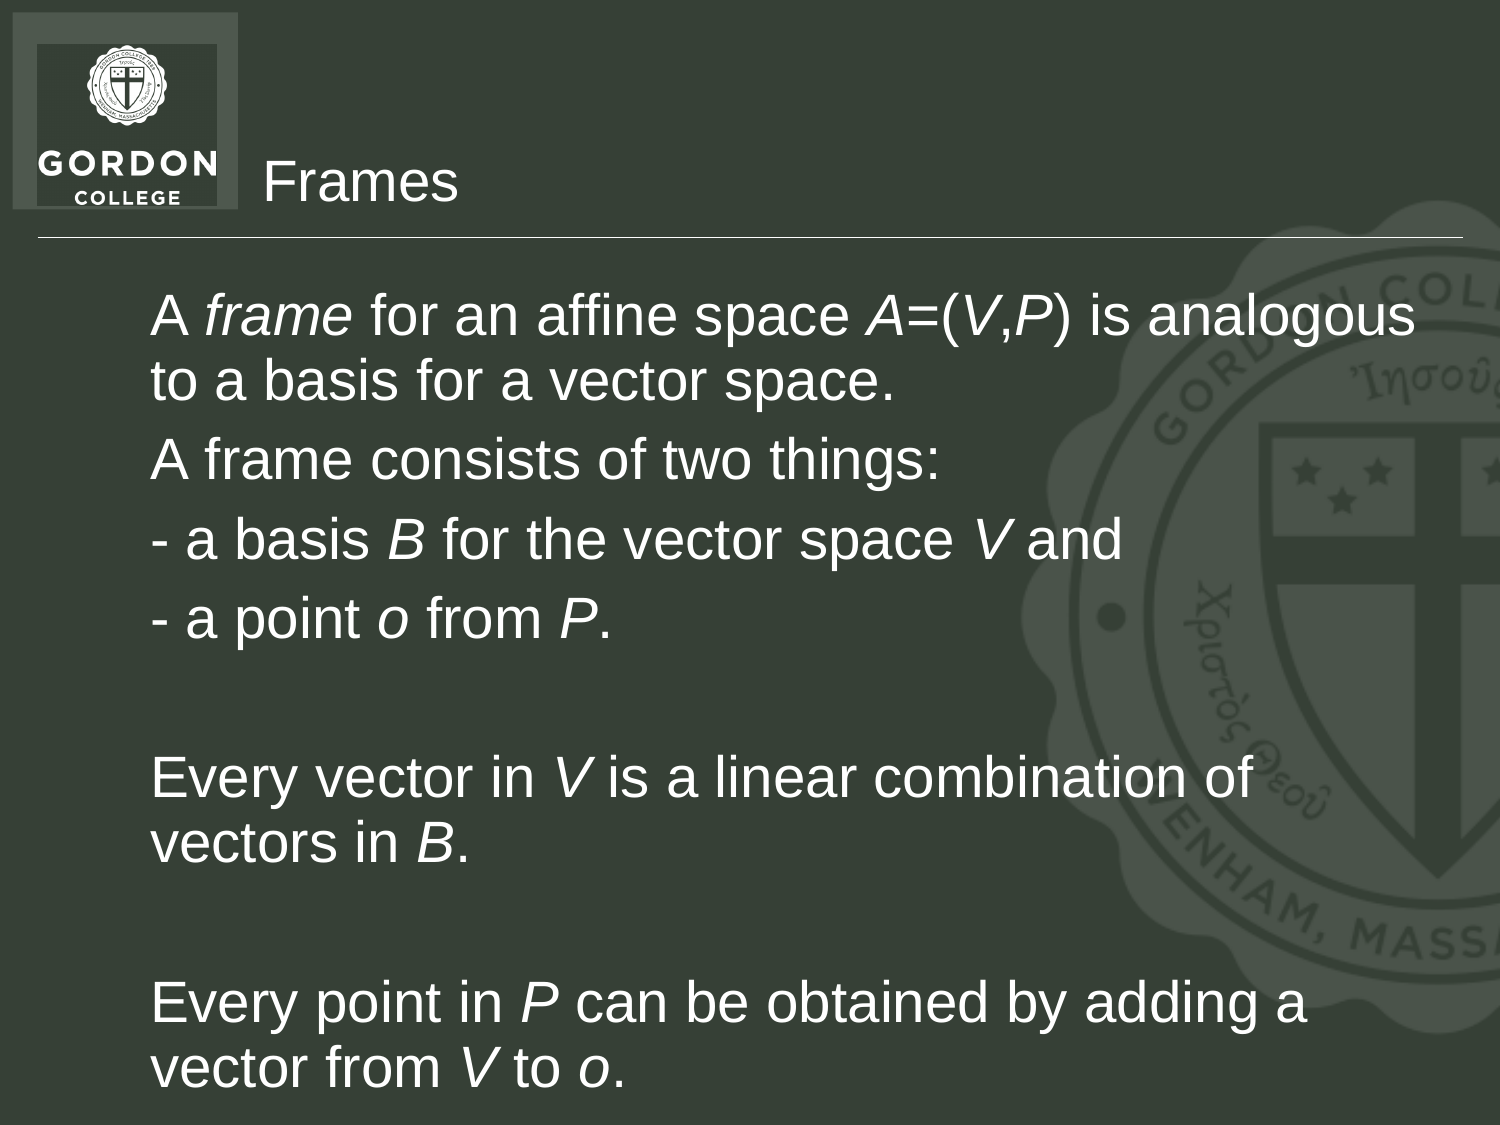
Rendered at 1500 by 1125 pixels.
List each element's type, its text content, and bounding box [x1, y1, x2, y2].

picture [0, 0, 1500, 1125]
subtitle A frame for an affine space A=(V,P) is analogous to a basis for a vector space. A frame consists of two things: - a basis B for the vector space V and - a point o from P. Every vector in V is a linear combination of vectors in B. Every point in P can be obtained by adding a vector from V to o. [75, 282, 1426, 1100]
title Frames [262, 145, 1463, 217]
